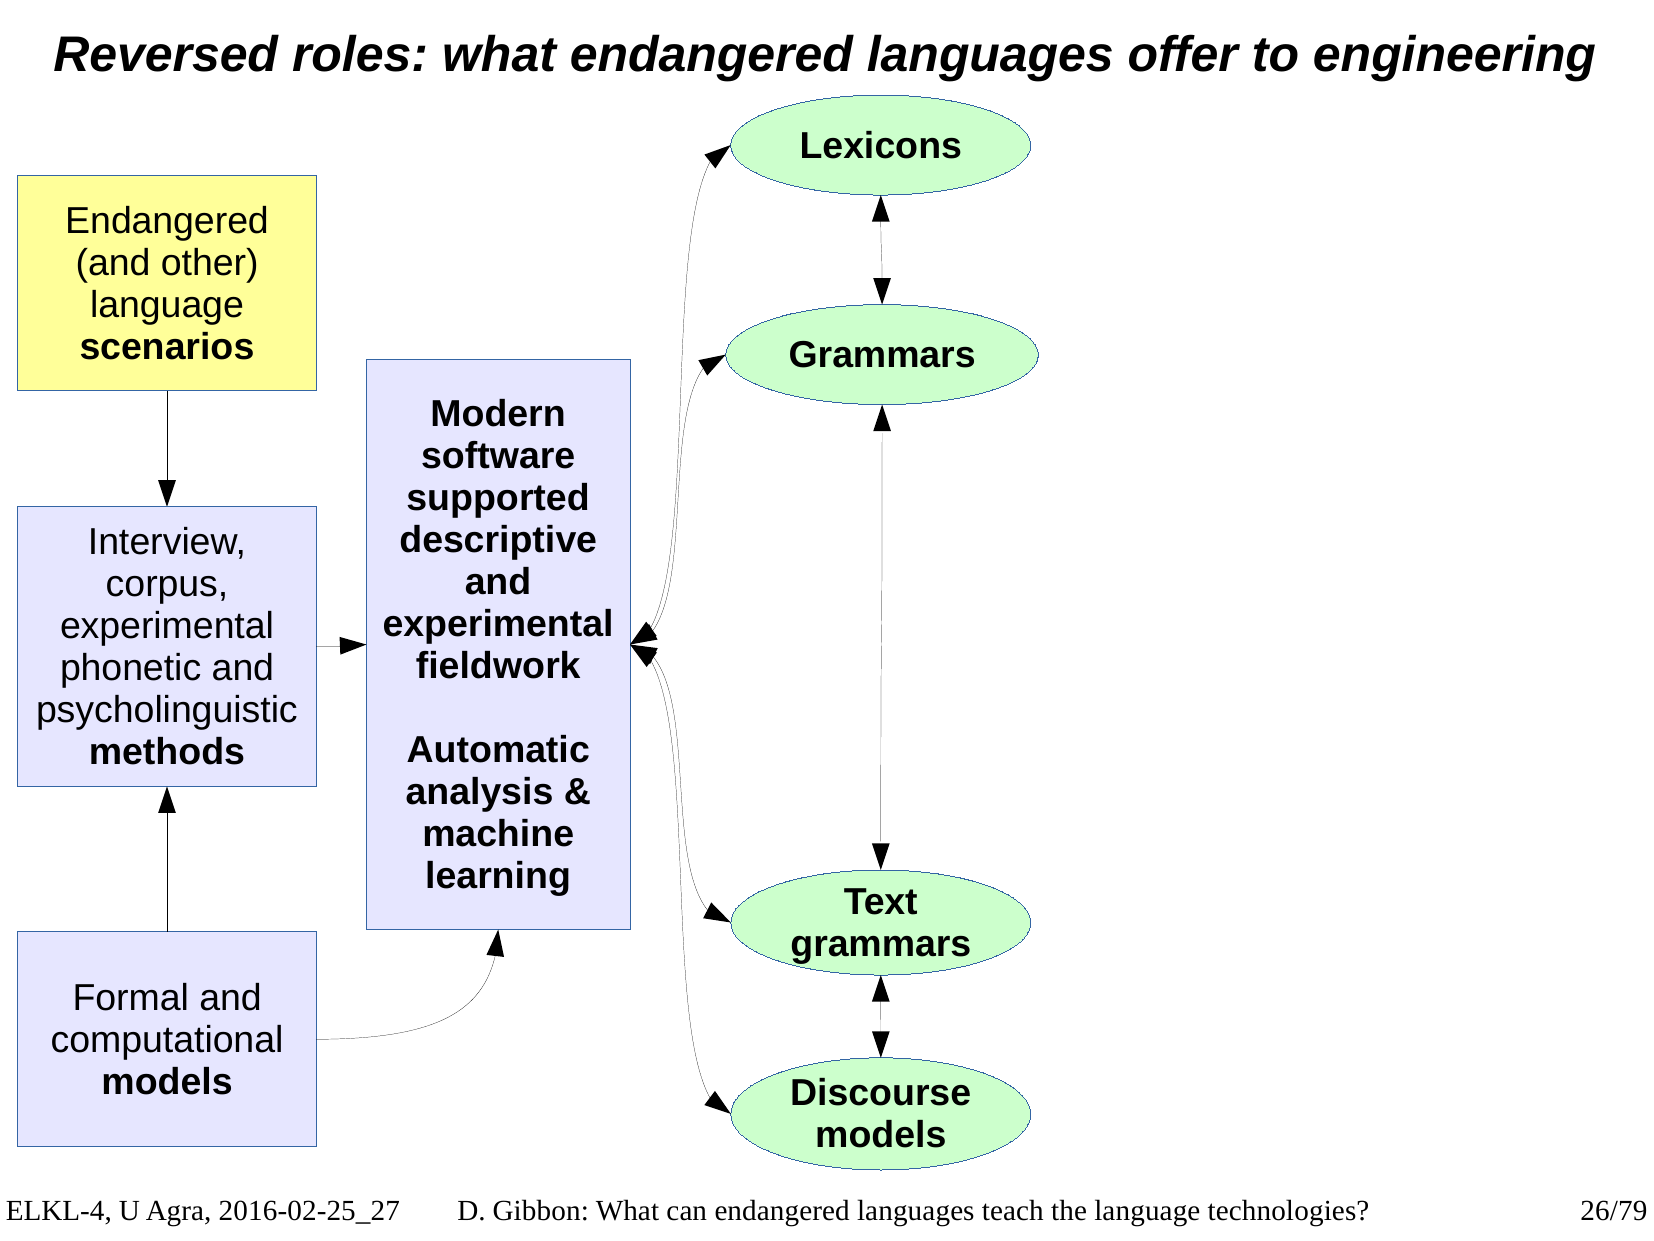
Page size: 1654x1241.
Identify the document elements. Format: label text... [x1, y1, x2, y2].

title Reversed roles: what endangered languages offer to engineering [0, 2, 1654, 106]
text_box Text grammars [730, 870, 1031, 976]
text_box Interview, corpus, experimental phonetic and psycholinguistic methods [17, 506, 317, 787]
text_box Grammars [725, 304, 1039, 405]
text_box Modern software supported descriptive and experimental fieldwork Automatic analysis & machine learning [366, 359, 631, 930]
text_box Lexicons [730, 95, 1031, 196]
text_box Endangered (and other) language scenarios [17, 175, 317, 391]
text_box Formal and computational models [17, 931, 317, 1147]
text_box Discourse models [730, 1057, 1031, 1171]
